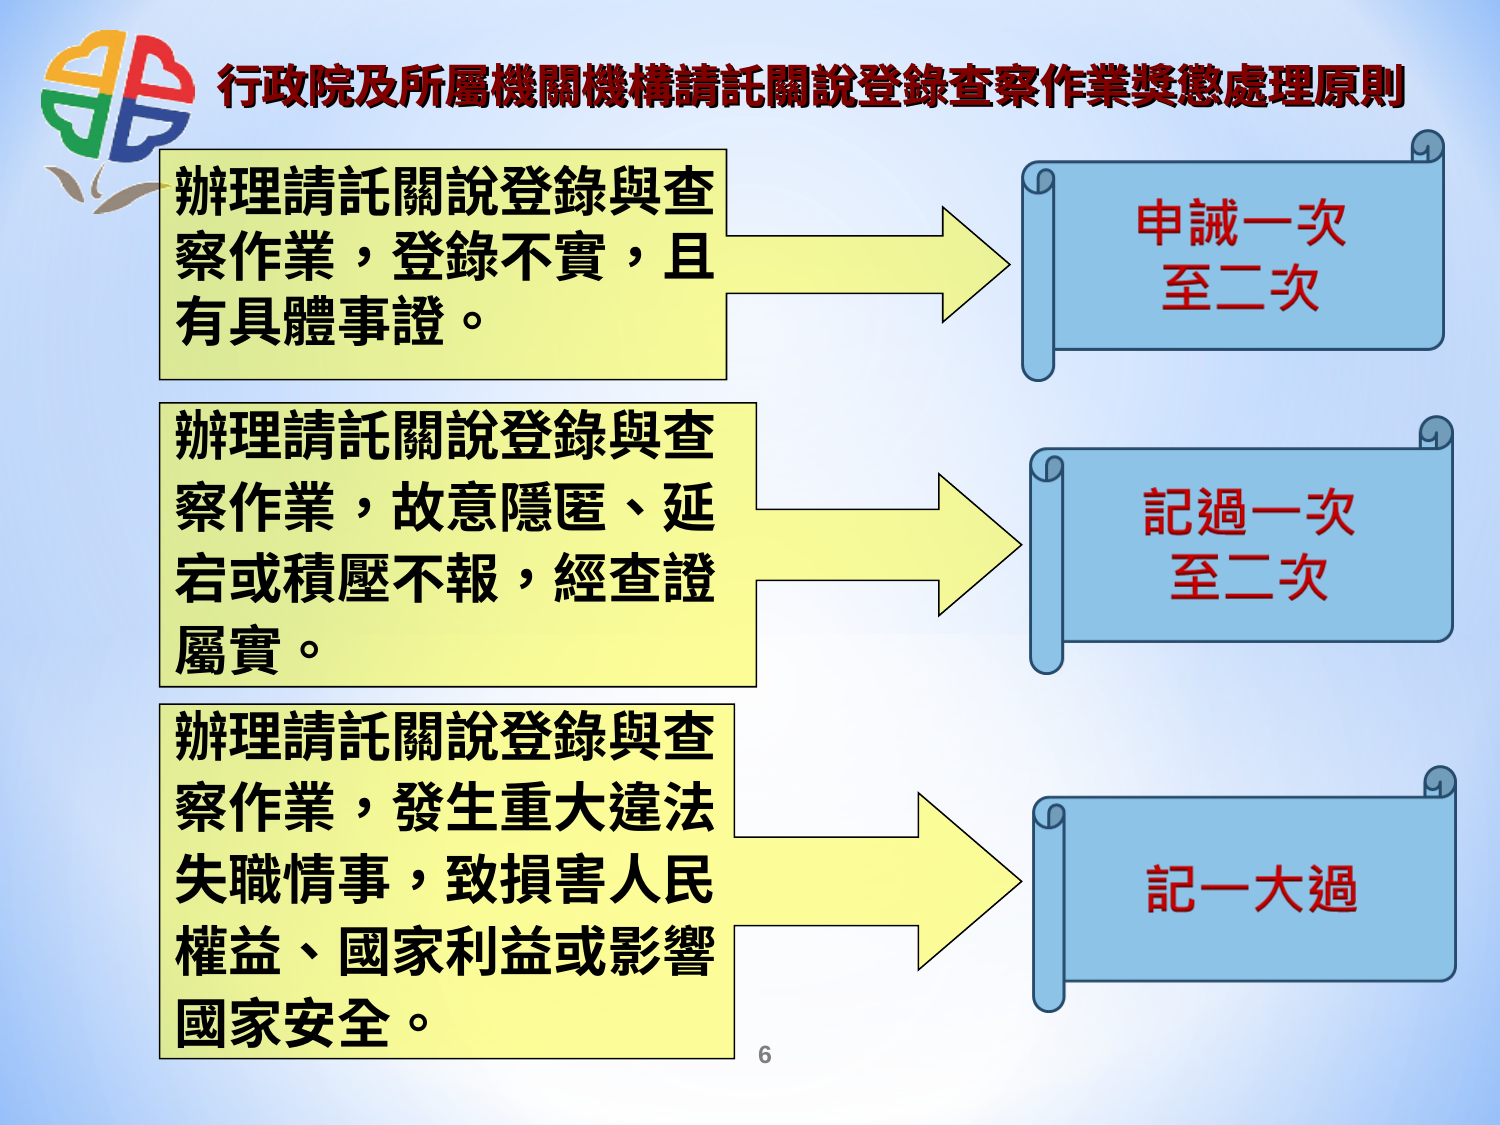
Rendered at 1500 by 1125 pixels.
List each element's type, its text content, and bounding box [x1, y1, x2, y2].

text_box 辦理請託關說登錄與查察作業，登錄不實，且有具體事證。 [159, 149, 784, 360]
text_box [784, 206, 1010, 323]
text_box 辦理請託關說登錄與查 察作業，故意隱匿、延 宕或積壓不報，經查證 屬實。 [159, 402, 1022, 687]
text_box <編號> [615, 1023, 916, 1084]
title 行政院及所屬機關機構請託關說登錄查察作業獎懲處理原則 [195, 48, 1483, 197]
picture [0, 0, 1500, 1125]
text_box [159, 360, 727, 380]
text_box 辦理請託關說登錄與查 察作業，發生重大違法 失職情事，致損害人民 權益、國家利益或影響 國家安全。 [159, 704, 1022, 1059]
